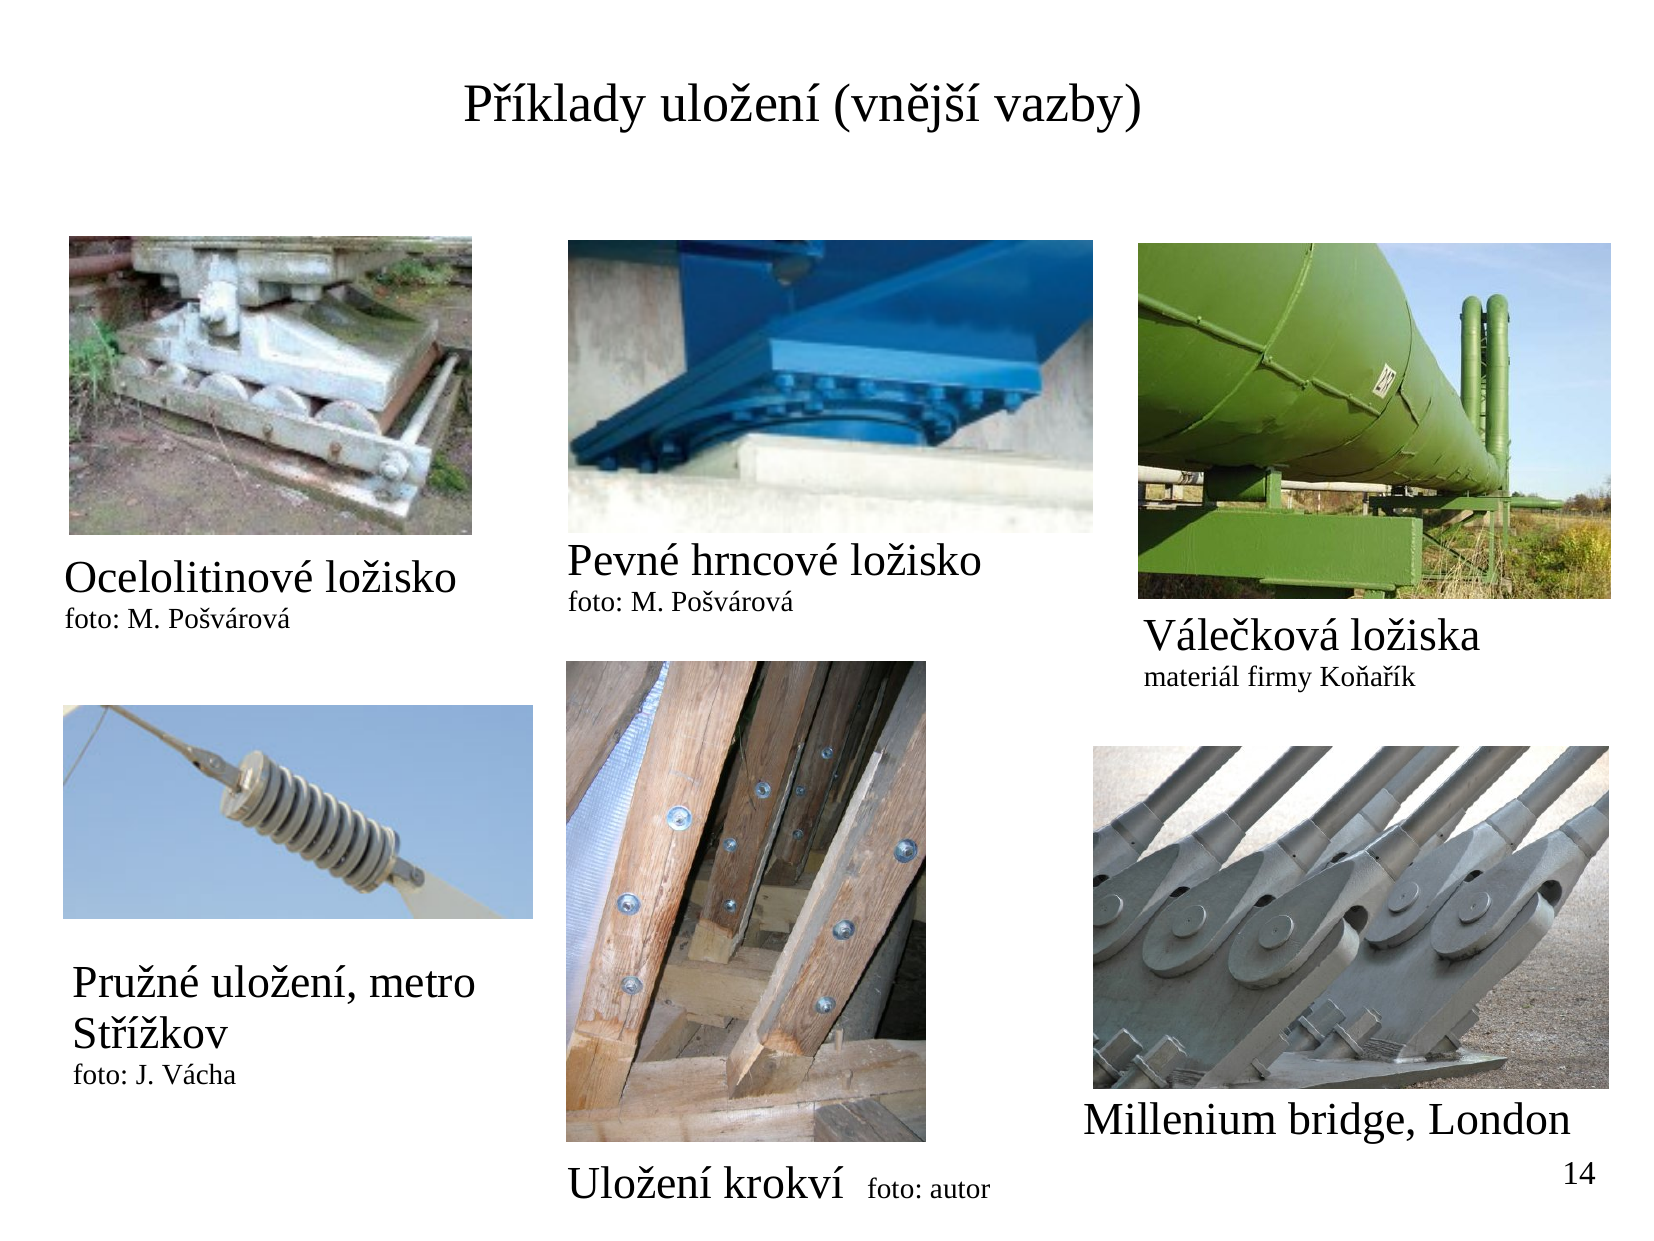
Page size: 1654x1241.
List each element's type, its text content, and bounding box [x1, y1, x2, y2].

text_box Uložení krokví foto: autor [552, 1150, 1064, 1222]
picture [566, 661, 926, 1142]
picture [63, 705, 533, 919]
text_box Ocelolitinové ložisko foto: M. Pošvárová [49, 544, 483, 651]
picture [69, 236, 472, 535]
text_box Millenium bridge, London [1068, 1086, 1607, 1158]
text_box Válečková ložiska materiál firmy Koňařík [1129, 602, 1654, 708]
title Příklady uložení (vnější vazby) [59, 7, 1548, 200]
picture [568, 240, 1093, 533]
text_box Pružné uložení, metro Střížkov foto: J. Vácha [58, 949, 531, 1111]
picture [1138, 243, 1611, 599]
text_box Pevné hrncové ložisko foto: M. Pošvárová [553, 526, 1092, 633]
picture [1093, 746, 1609, 1089]
